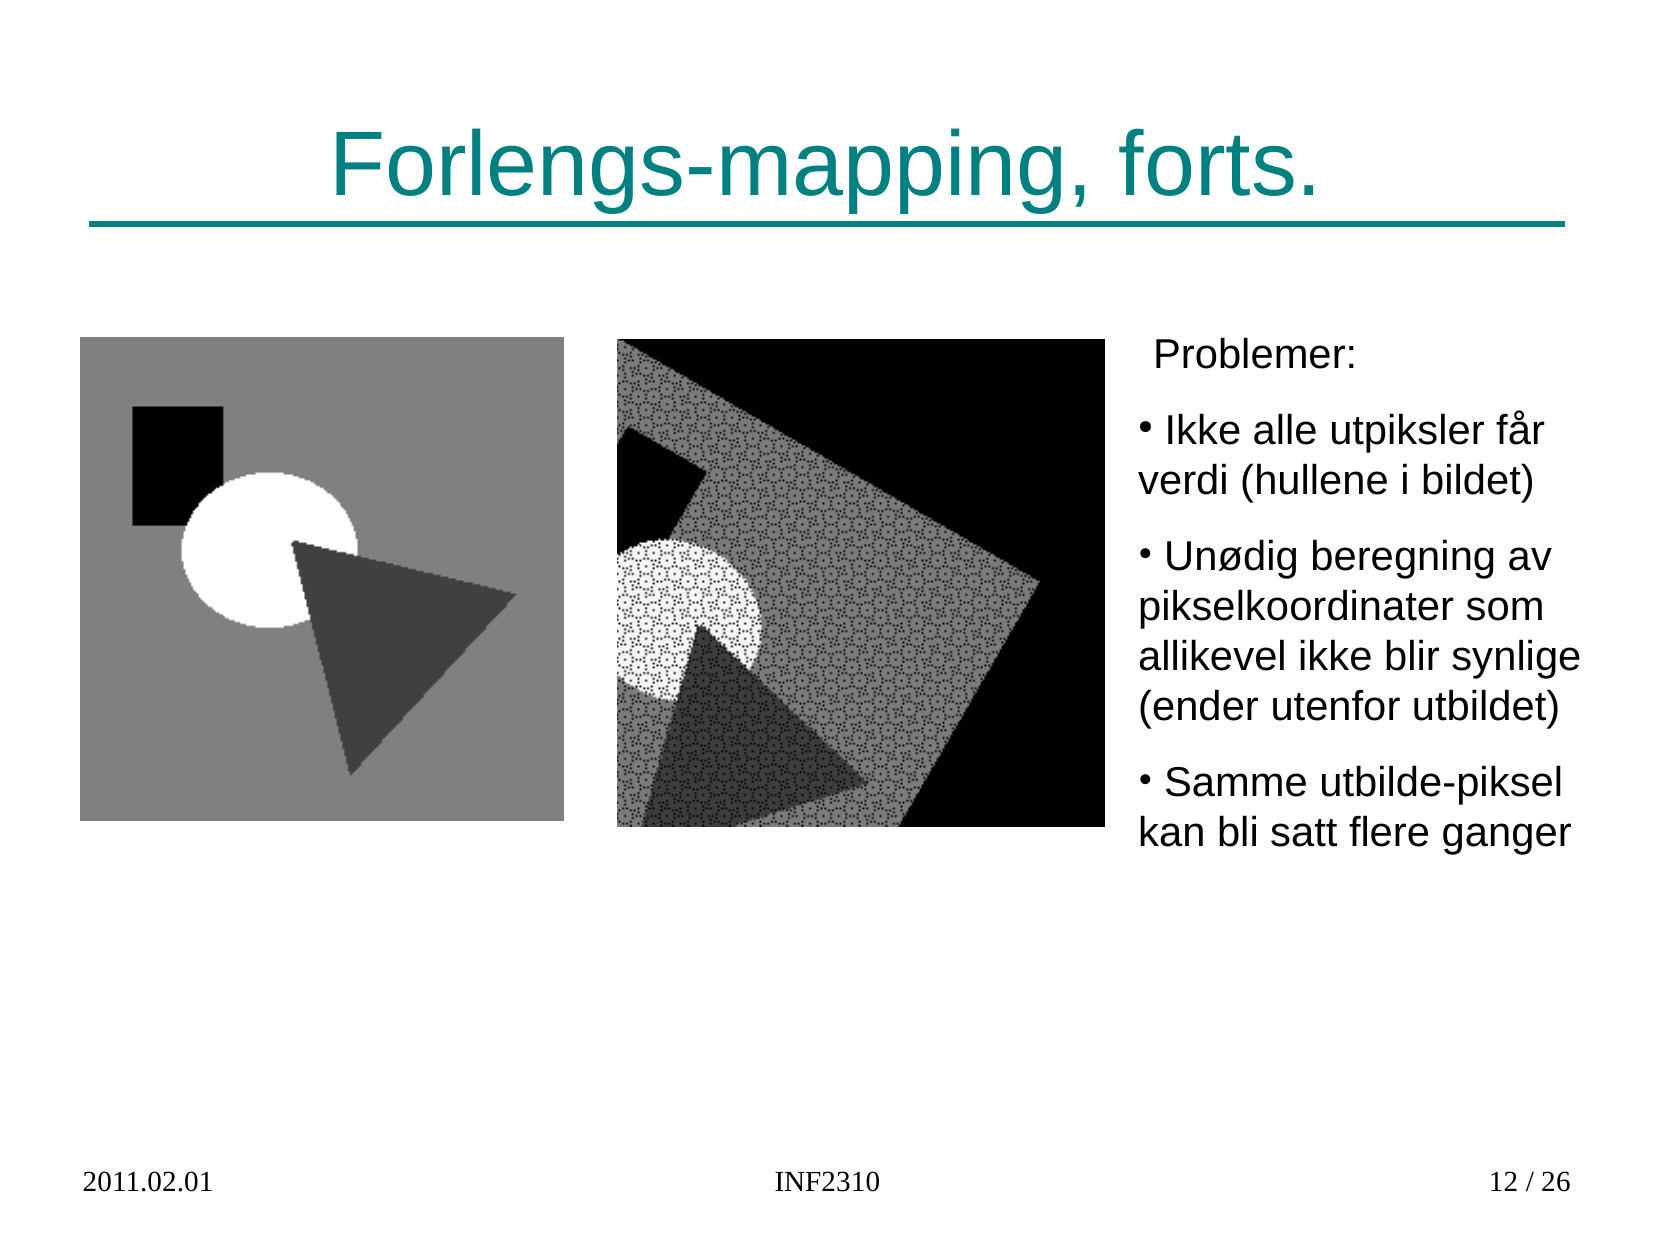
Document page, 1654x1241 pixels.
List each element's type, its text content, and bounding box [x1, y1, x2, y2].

picture [617, 339, 1105, 828]
text_box Problemer: Ikke alle utpiksler får verdi (hullene i bildet) Unødig beregning av pikselkoordinater som allikevel ikke blir synlige (ender utenfor utbildet) Samme utbilde-piksel kan bli satt flere ganger [1123, 318, 1630, 863]
picture [80, 337, 564, 821]
title Forlengs-mapping, forts. [123, 68, 1530, 249]
